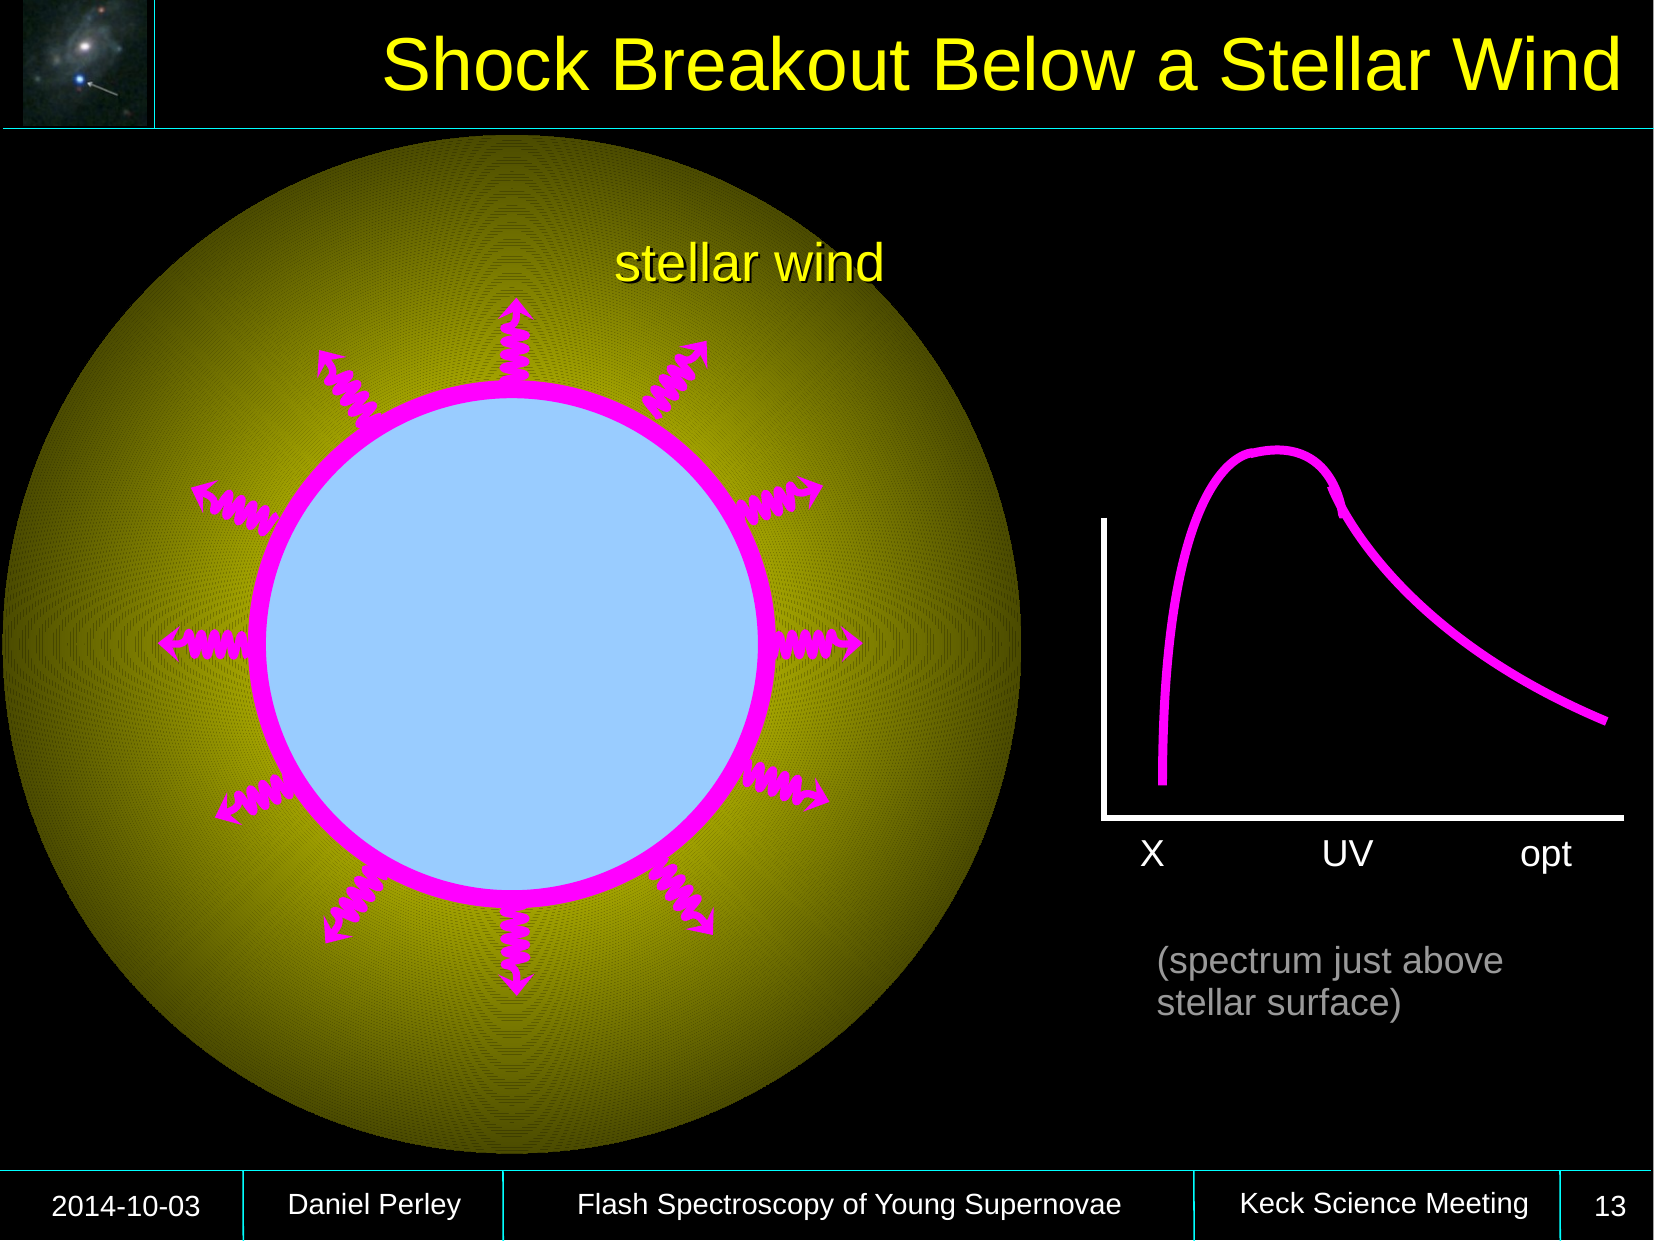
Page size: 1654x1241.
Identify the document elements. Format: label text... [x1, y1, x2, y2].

text_box [1, 134, 1022, 1155]
text_box X UV opt [1125, 825, 1613, 882]
title Shock Breakout Below a Stellar Wind [187, 21, 1624, 108]
text_box stellar wind [600, 224, 938, 301]
picture [23, 0, 147, 126]
text_box (spectrum just above stellar surface) [1138, 928, 1627, 1034]
